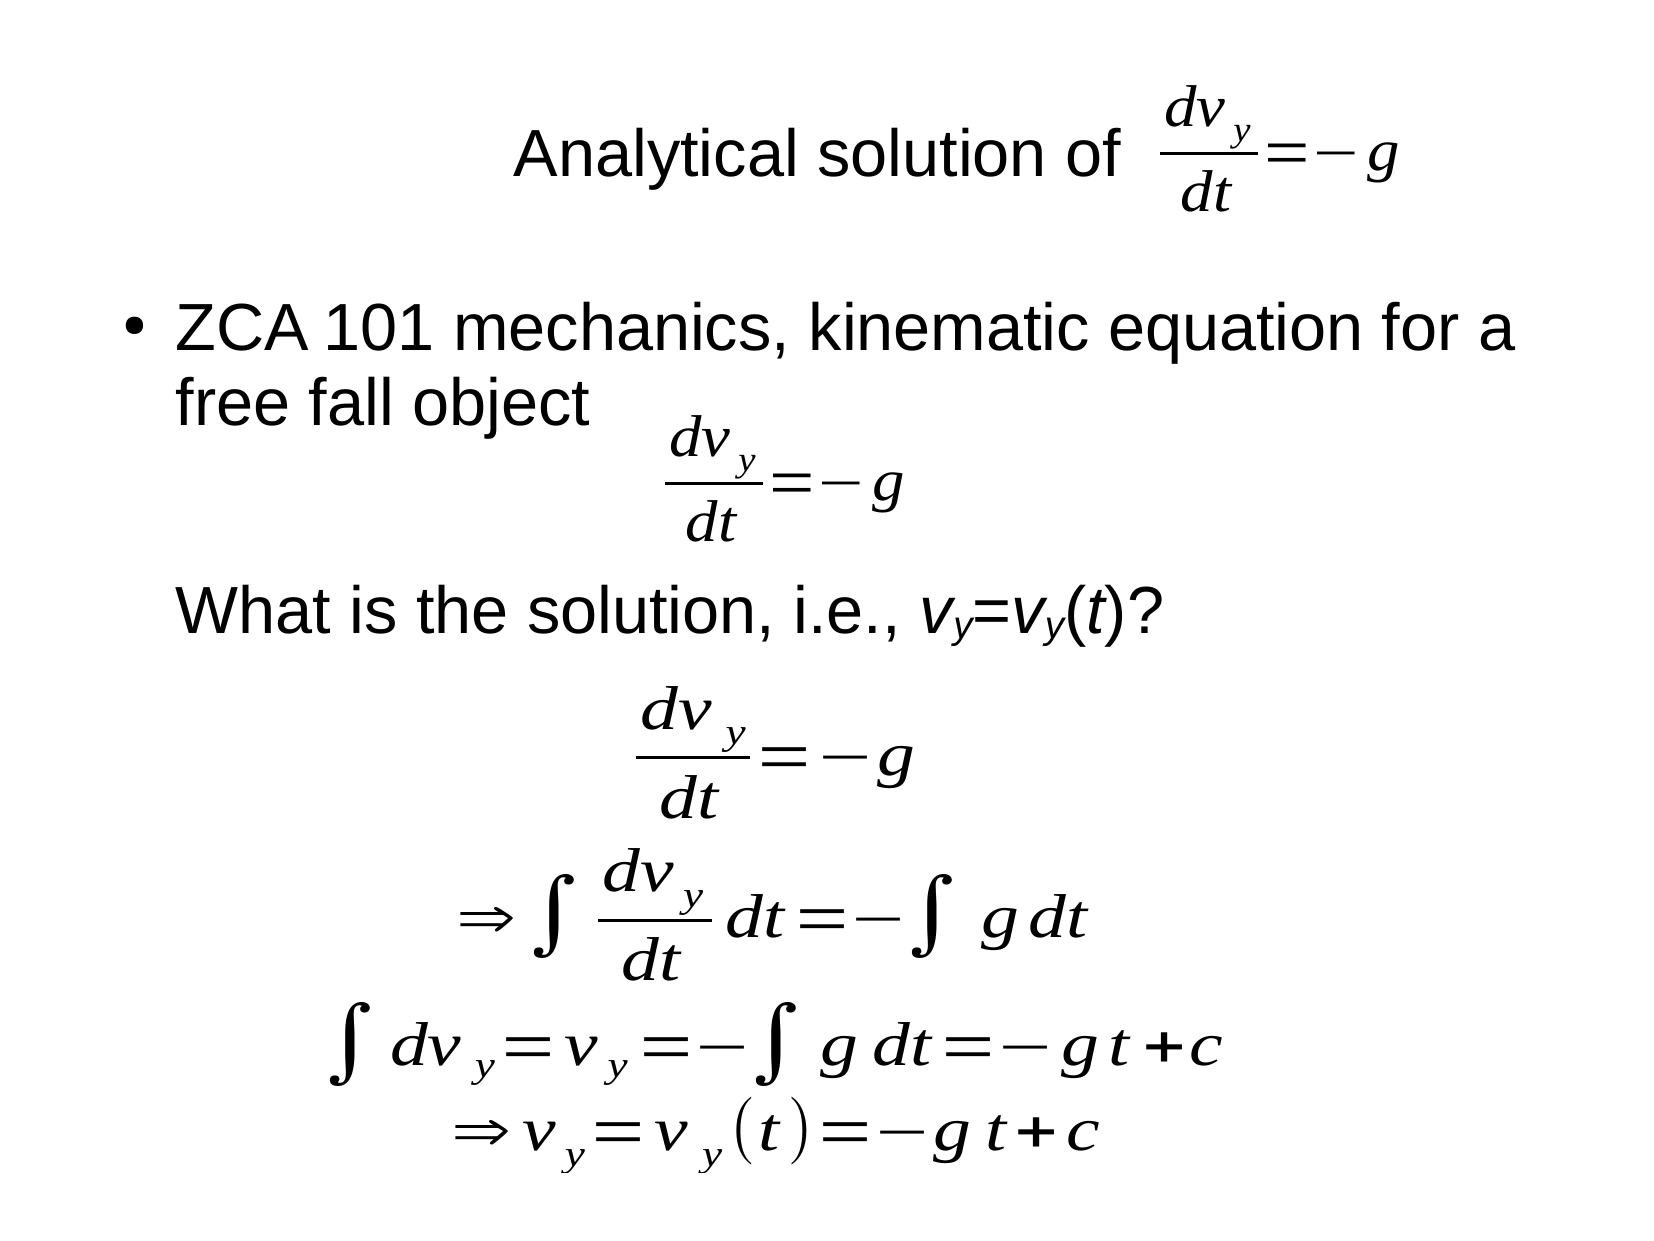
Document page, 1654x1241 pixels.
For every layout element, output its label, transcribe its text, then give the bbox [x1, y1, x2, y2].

chart [300, 675, 1245, 1173]
list ZCA 101 mechanics, kinematic equation for a free fall object What is the solution, i.e., vy=vy(t)? [105, 290, 1571, 1096]
title Analytical solution of [82, 49, 1571, 257]
chart [1140, 75, 1416, 226]
chart [645, 405, 921, 556]
